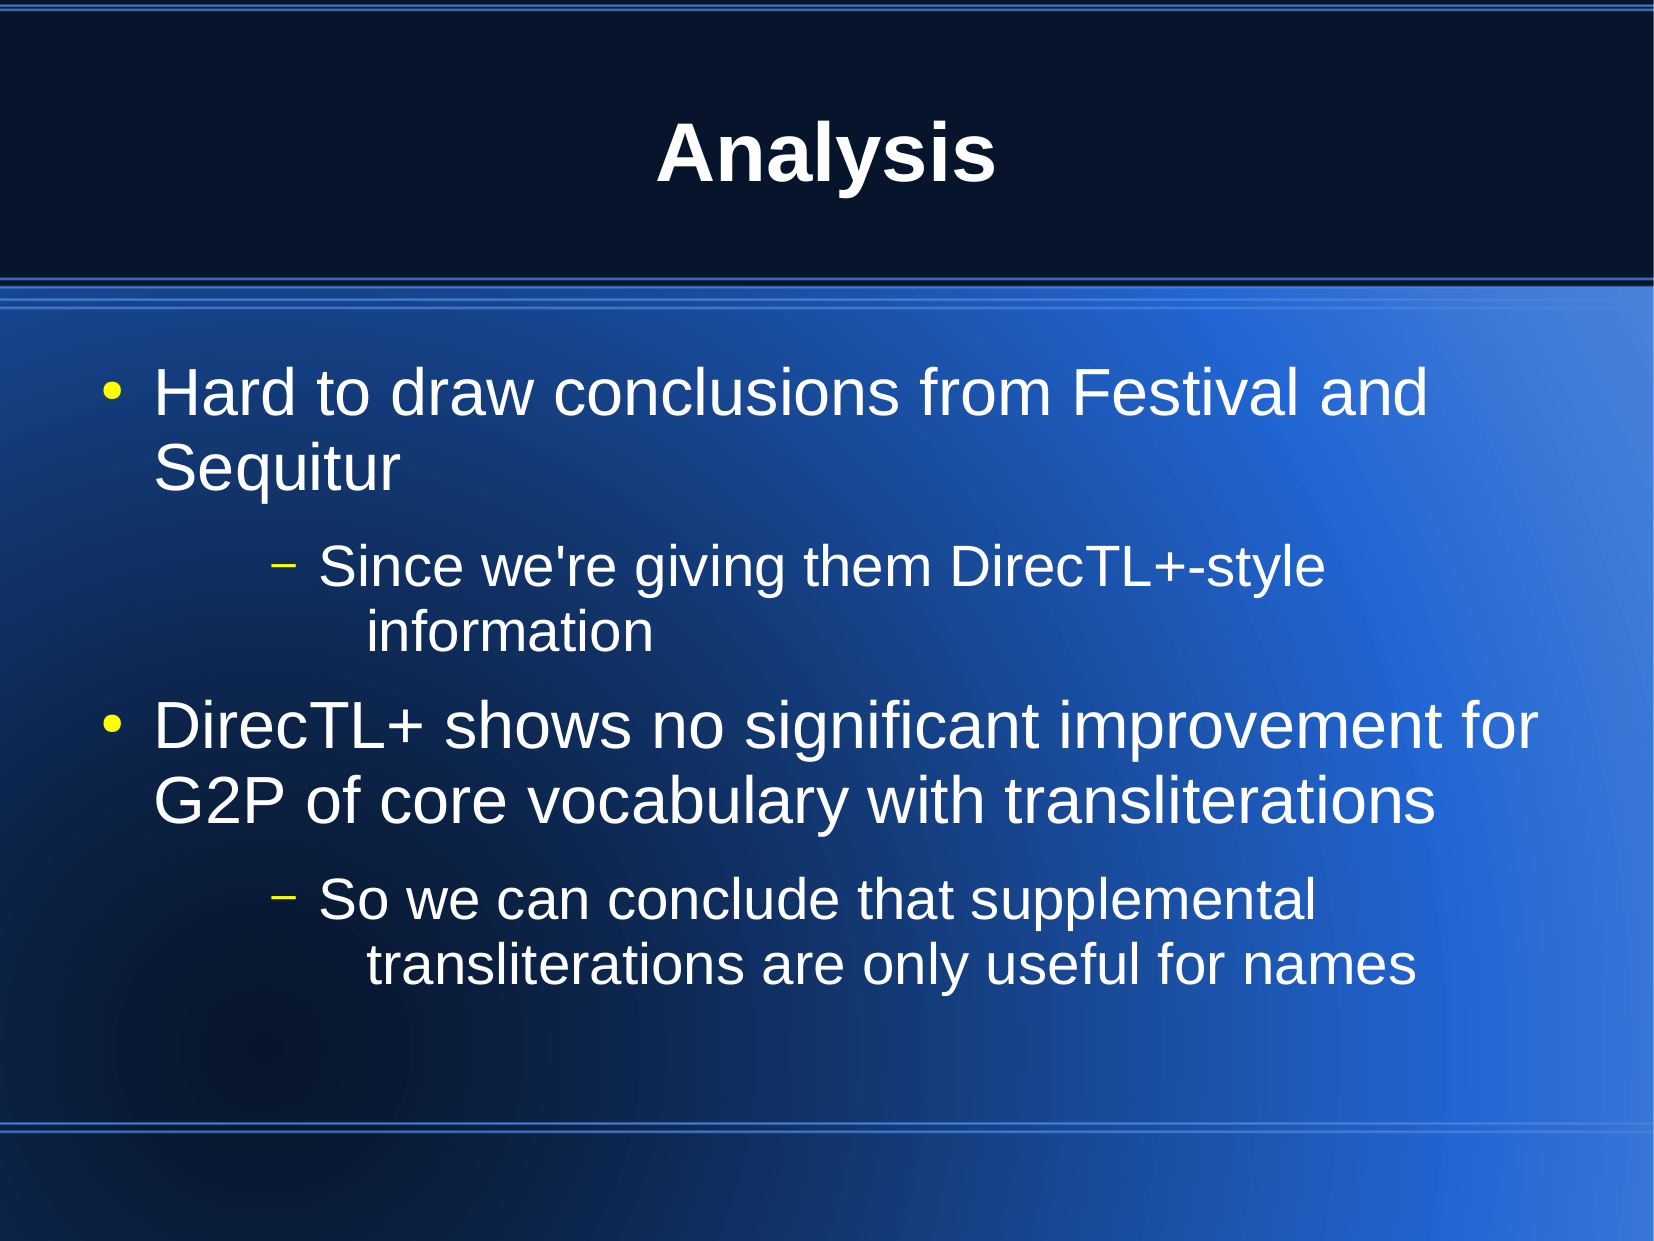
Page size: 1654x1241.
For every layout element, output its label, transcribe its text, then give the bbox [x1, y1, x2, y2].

list Hard to draw conclusions from Festival and Sequitur Since we're giving them DirecTL+-style information DirecTL+ shows no significant improvement for G2P of core vocabulary with transliterations So we can conclude that supplemental transliterations are only useful for names [82, 355, 1571, 1159]
title Analysis [82, 49, 1571, 257]
picture [0, 0, 1654, 1241]
